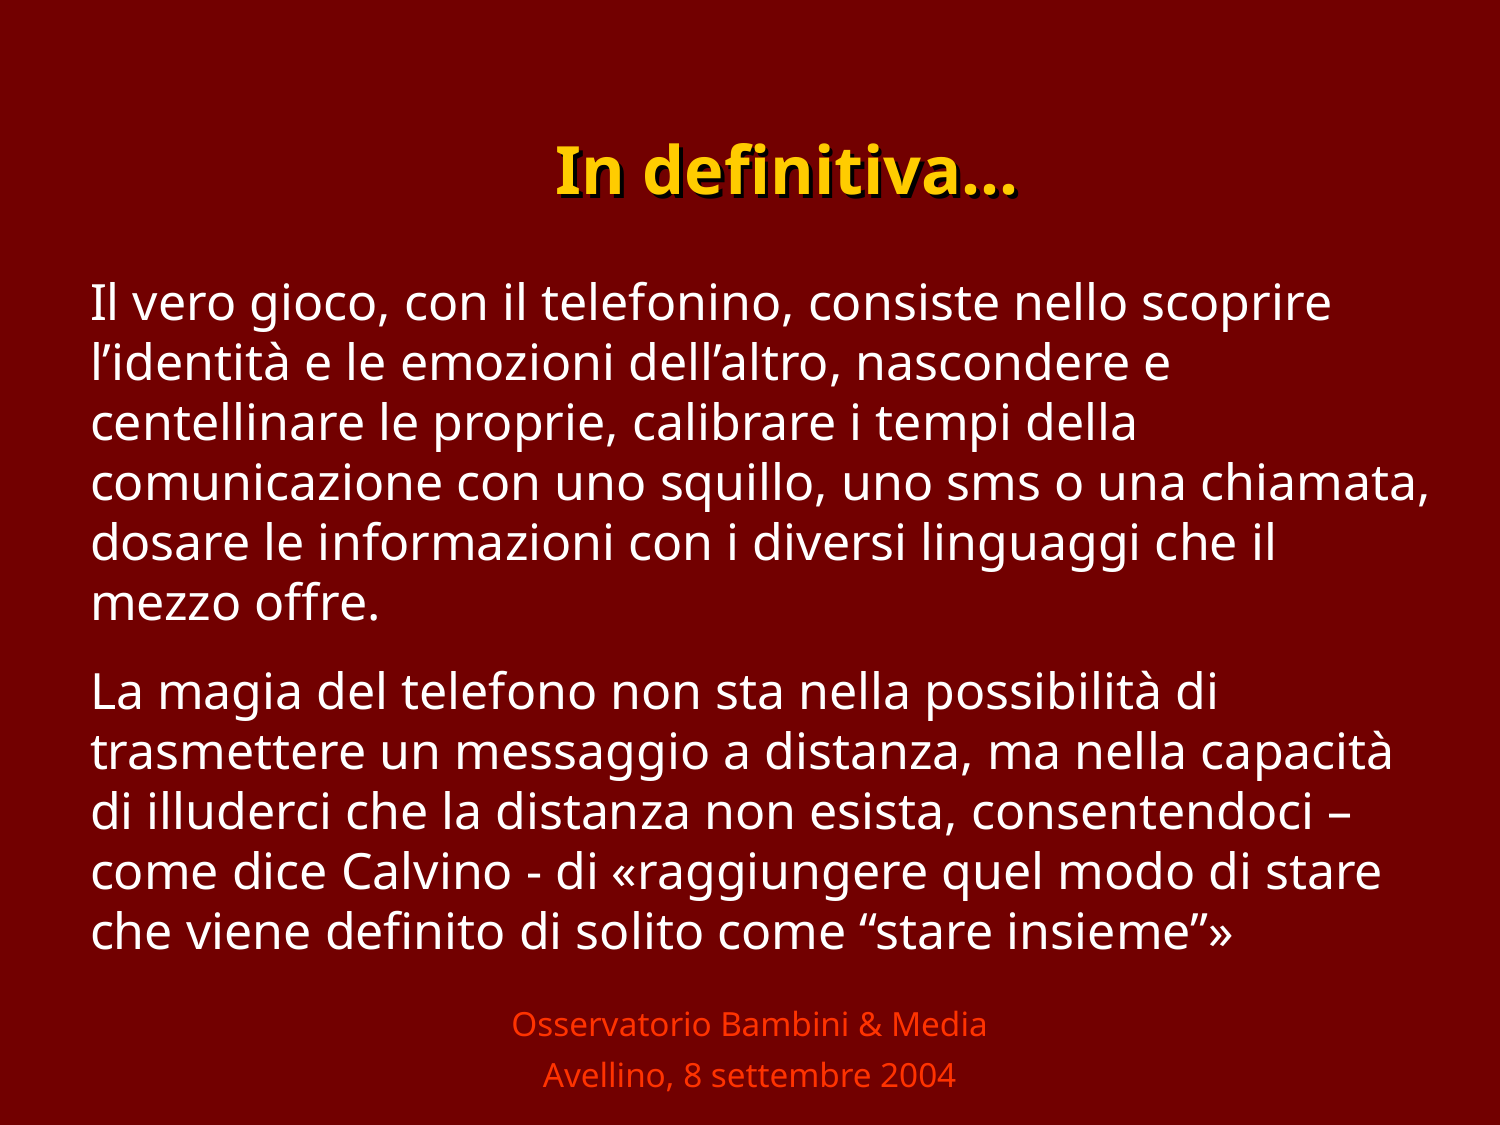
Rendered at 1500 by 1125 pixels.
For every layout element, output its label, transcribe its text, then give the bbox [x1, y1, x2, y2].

text_box Osservatorio Bambini & Media Avellino, 8 settembre 2004 [24, 1012, 1475, 1100]
text_box Il vero gioco, con il telefonino, consiste nello scoprire l’identità e le emozioni dell’altro, nascondere e centellinare le proprie, calibrare i tempi della comunicazione con uno squillo, uno sms o una chiamata, dosare le informazioni con i diversi linguaggi che il mezzo offre. La magia del telefono non sta nella possibilità di trasmettere un messaggio a distanza, ma nella capacità di illuderci che la distanza non esista, consentendoci – come dice Calvino - di «raggiungere quel modo di stare che viene definito di solito come “stare insieme”» [75, 262, 1450, 907]
text_box In definitiva… [338, 120, 1238, 215]
